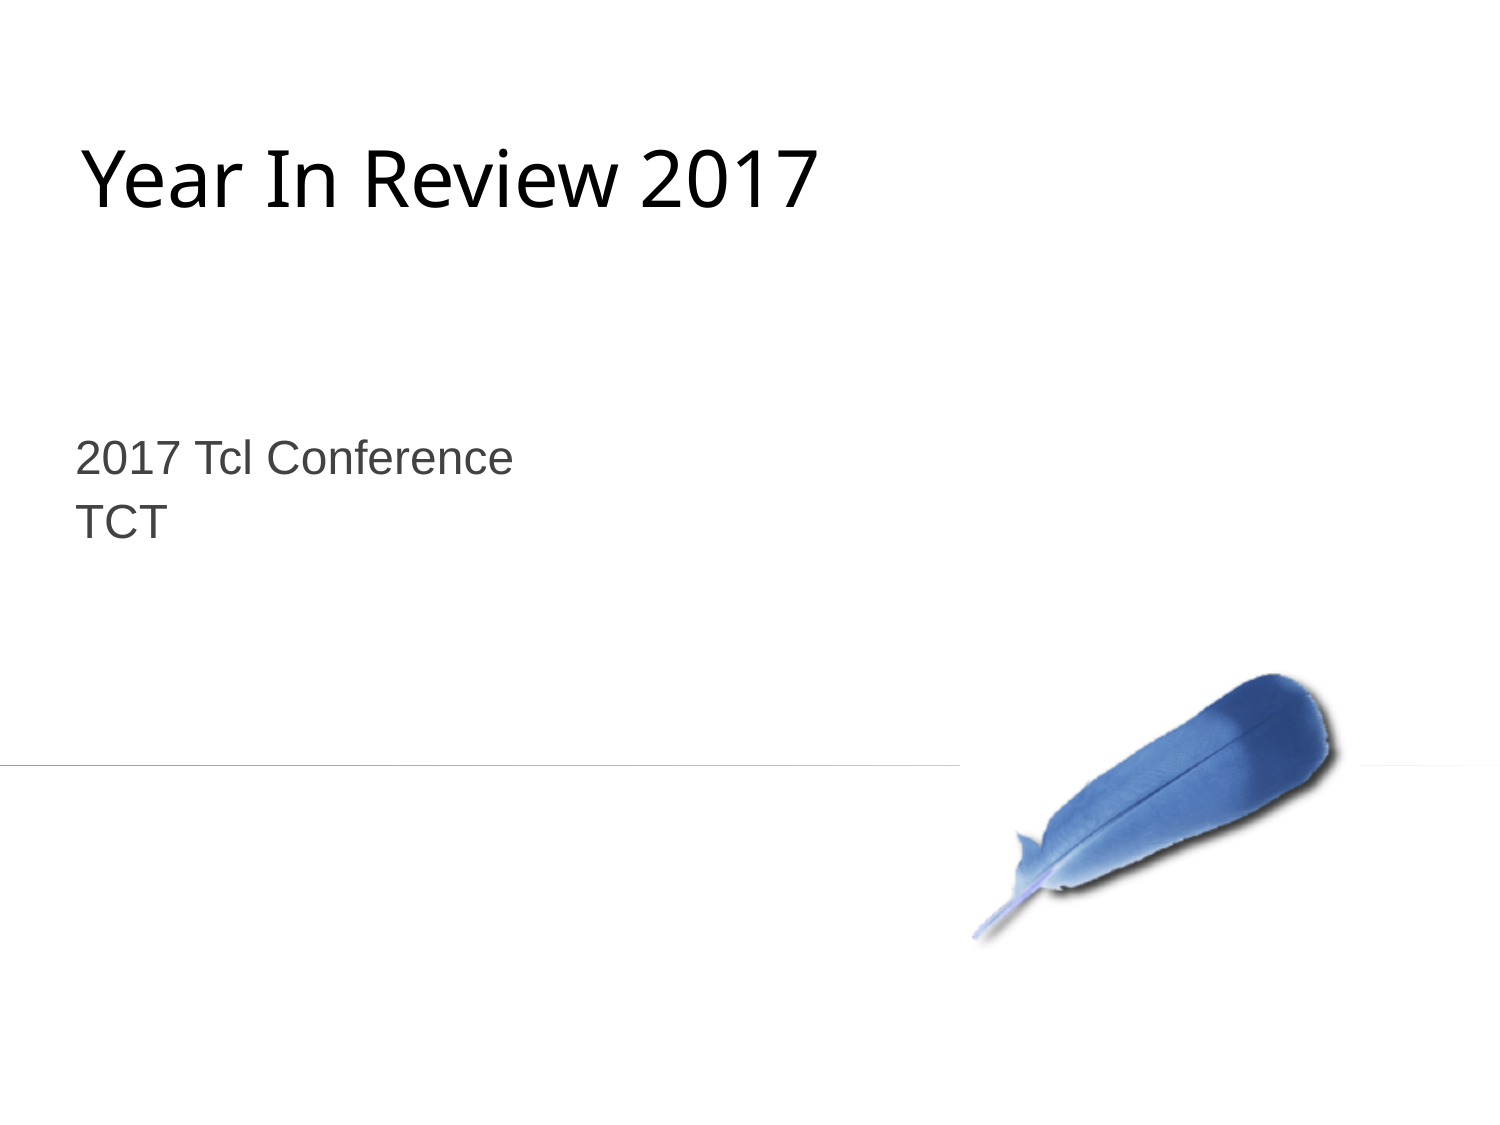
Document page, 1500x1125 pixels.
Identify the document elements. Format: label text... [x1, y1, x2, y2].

title Year In Review 2017 [75, 128, 1425, 295]
list 2017 Tcl Conference TCT [75, 427, 1425, 1125]
picture [960, 605, 1360, 1006]
